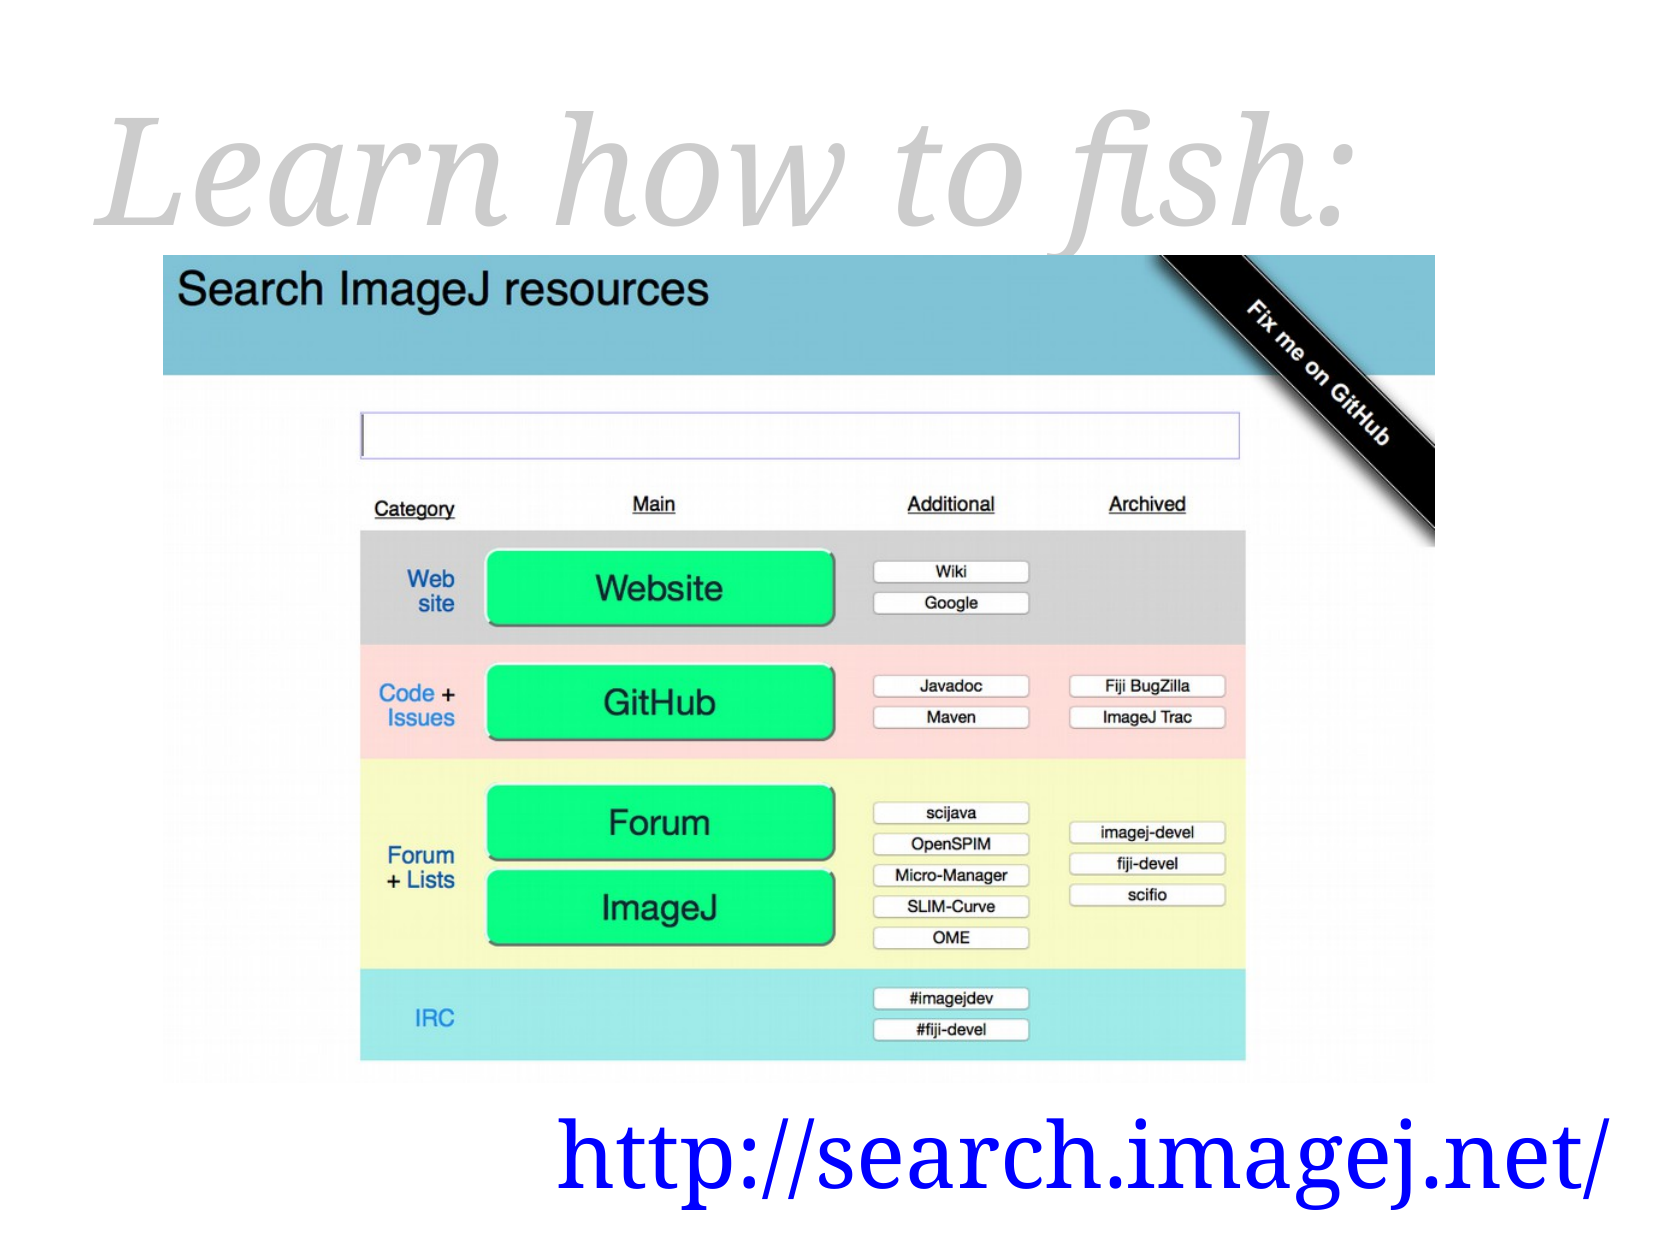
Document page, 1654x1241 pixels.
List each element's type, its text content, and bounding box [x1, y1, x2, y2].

picture [163, 255, 1435, 1084]
text_box Learn how to fish: [81, 57, 1654, 405]
text_box http://search.imagej.net/ [51, 1083, 1627, 1200]
